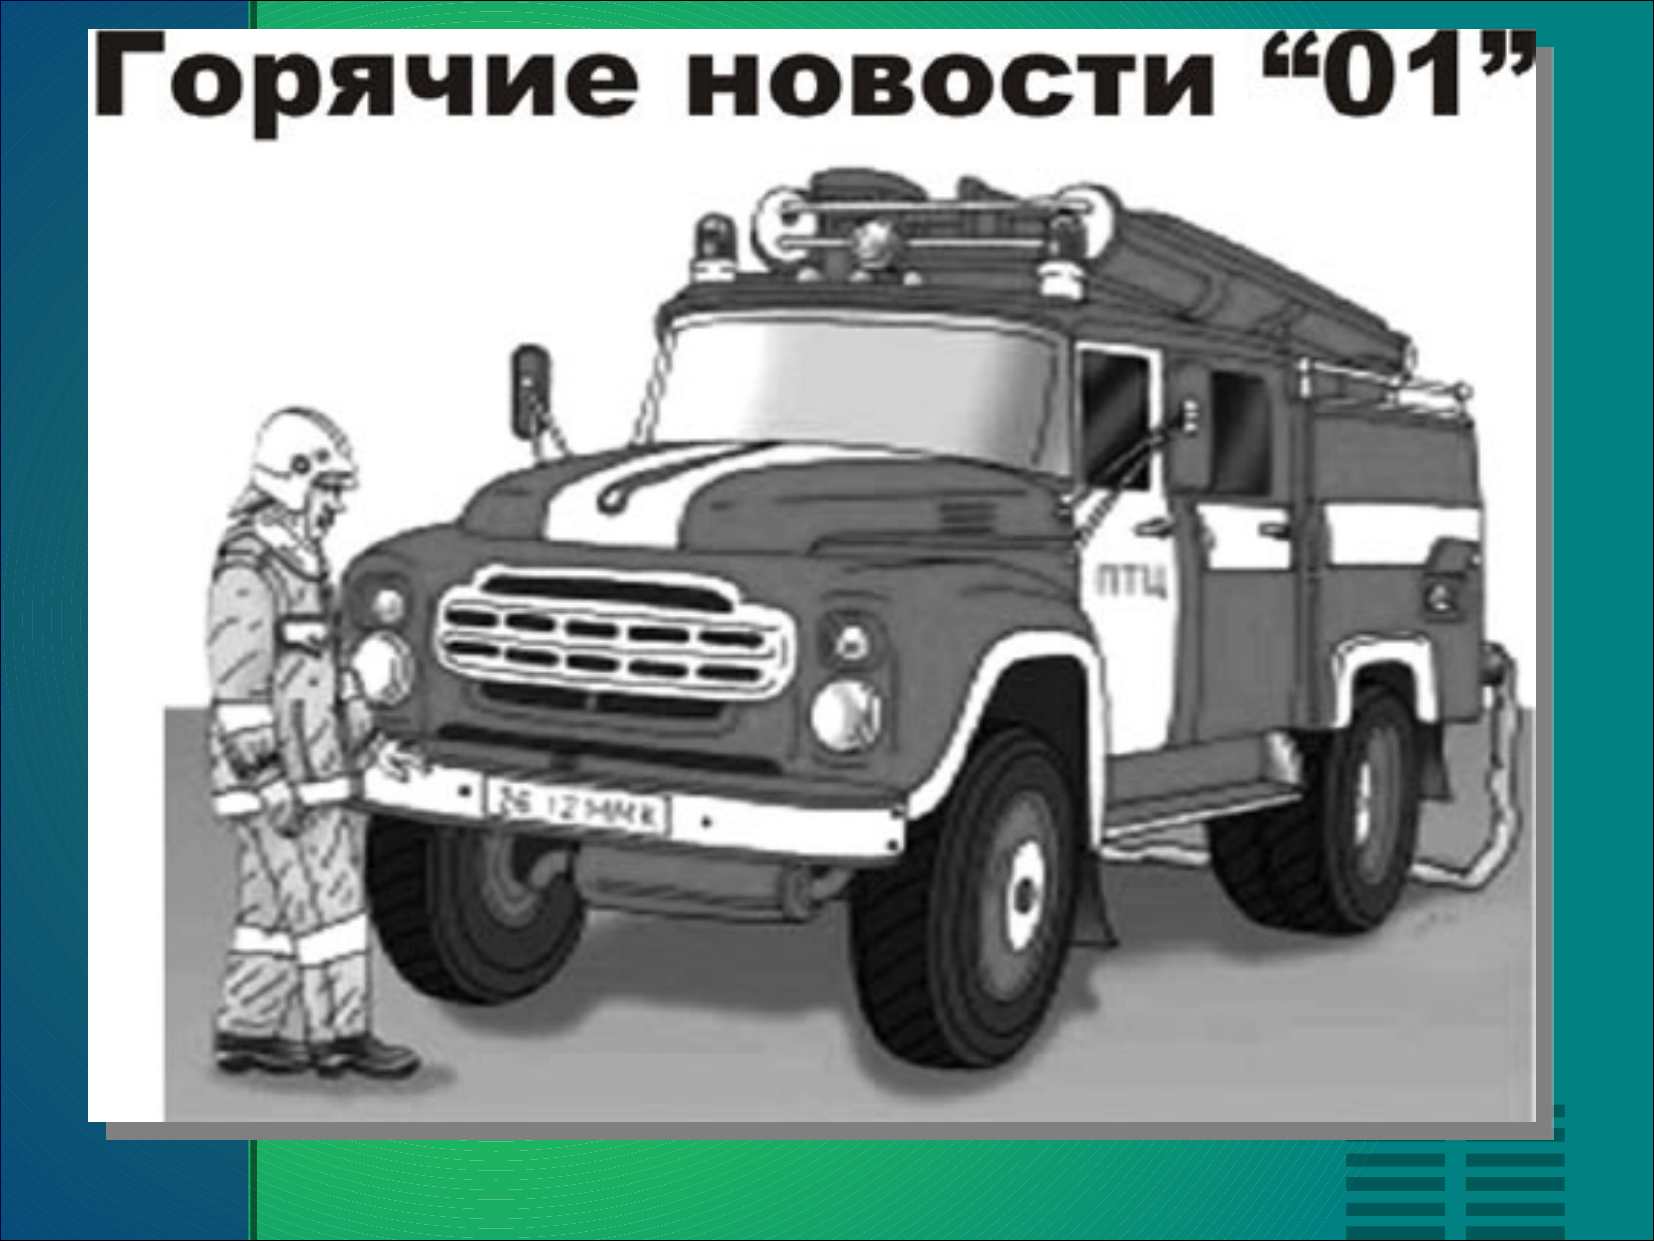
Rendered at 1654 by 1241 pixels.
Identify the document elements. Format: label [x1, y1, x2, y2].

picture [88, 28, 1536, 1123]
